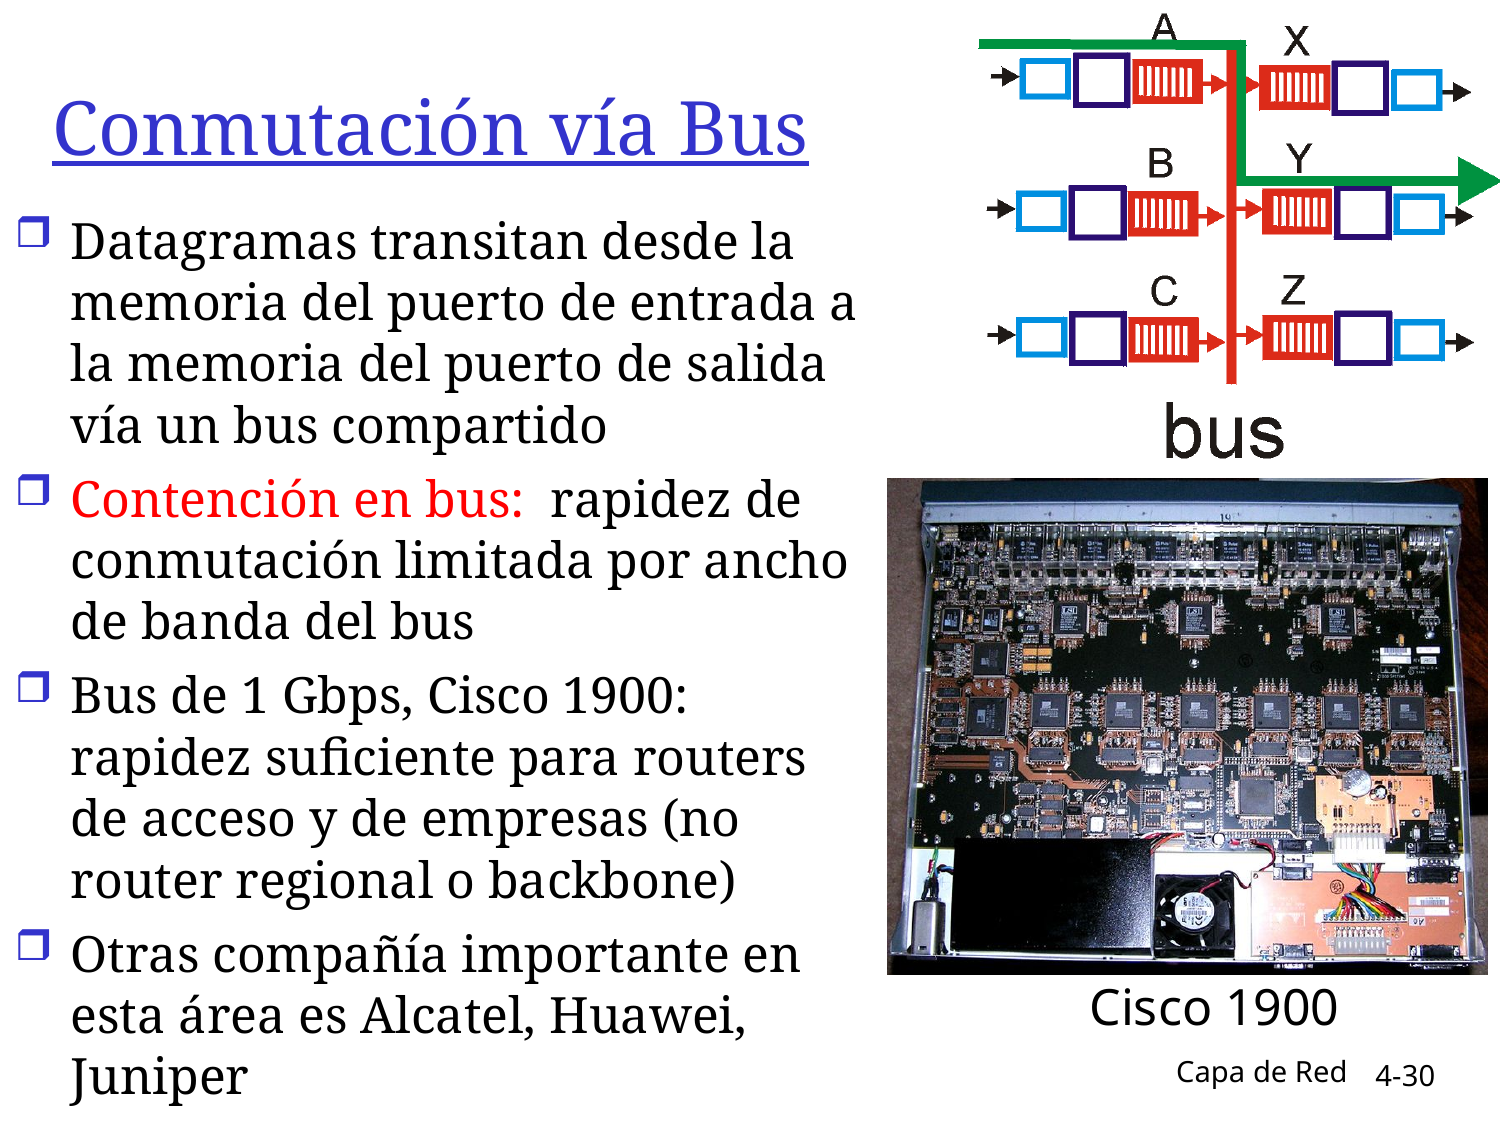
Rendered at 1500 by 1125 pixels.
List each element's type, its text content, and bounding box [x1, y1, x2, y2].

text_box Cisco 1900 [1074, 974, 1363, 1056]
title Conmutación vía Bus [37, 71, 867, 184]
picture [968, 0, 1500, 465]
picture [887, 478, 1488, 976]
list Datagramas transitan desde la memoria del puerto de entrada a la memoria del puerto de salida vía un bus compartido Contención en bus: rapidez de conmutación limitada por ancho de banda del bus Bus de 1 Gbps, Cisco 1900: rapidez suficiente para routers de acceso y de empresas (no router regional o backbone) Otras compañía importante en esta área es Alcatel, Huawei, Juniper Cisco (San Francisco), parte el 1984, con dos emprendedores. En dos años alcanza ganancias de 250.000US$/mes. [0, 202, 888, 1084]
